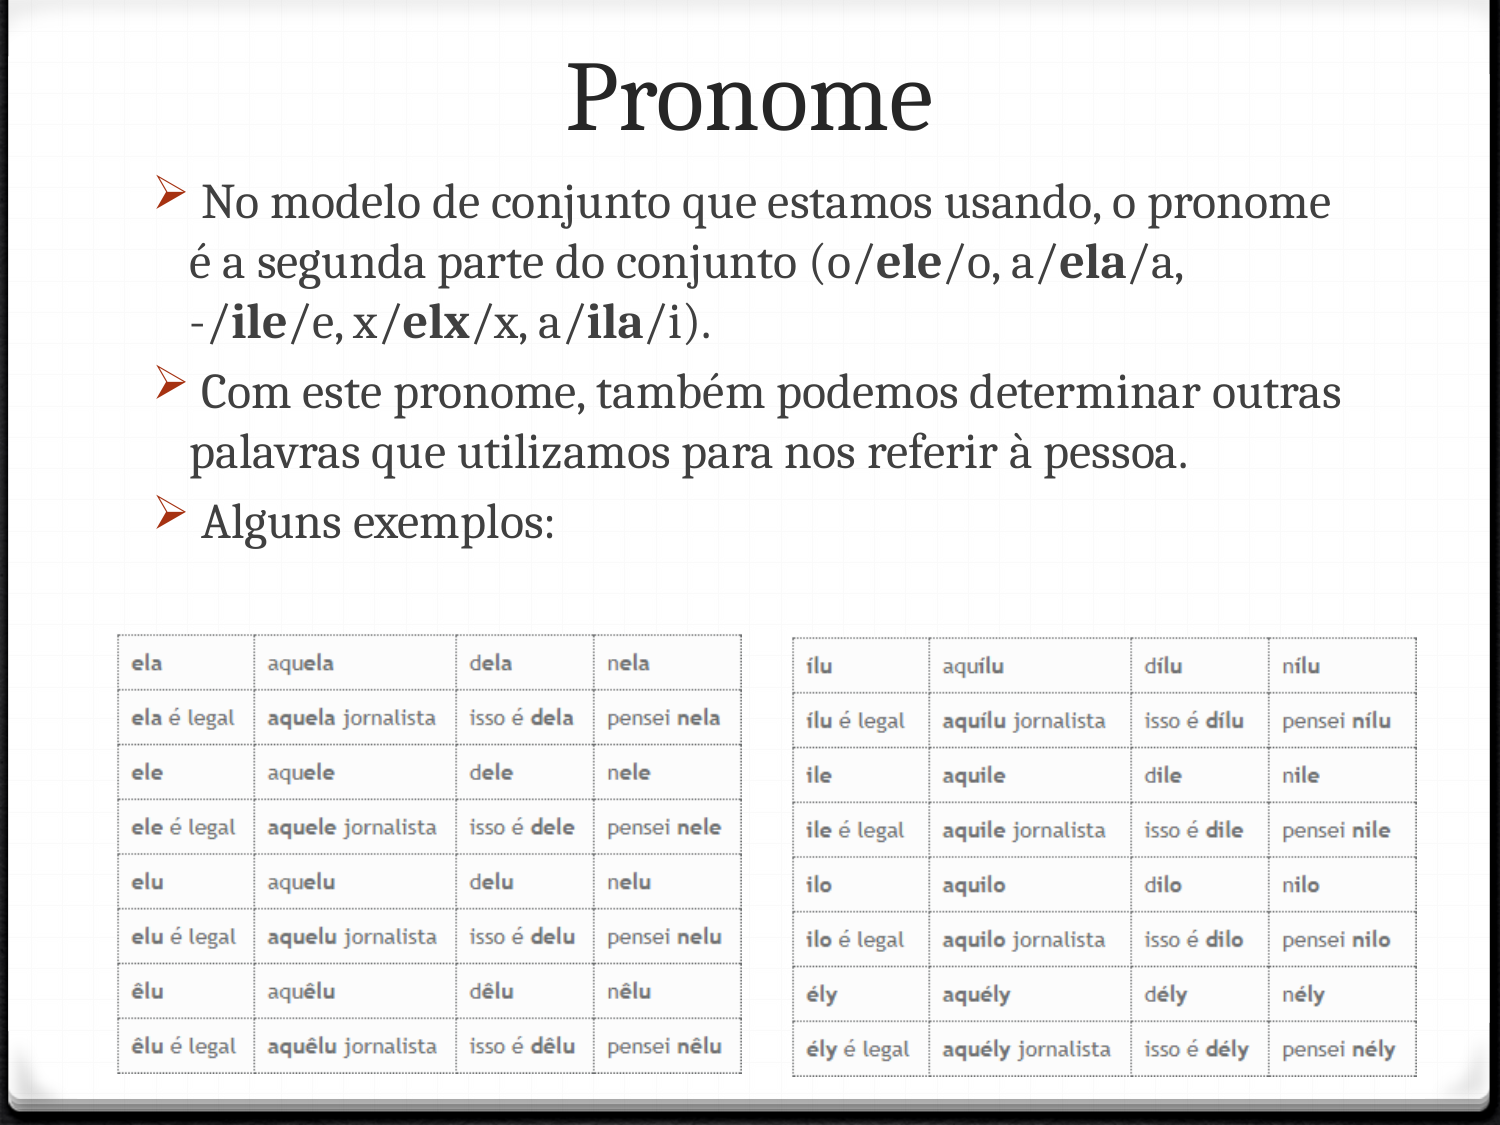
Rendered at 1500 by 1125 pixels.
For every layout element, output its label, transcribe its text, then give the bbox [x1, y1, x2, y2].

list No modelo de conjunto que estamos usando, o pronome é a segunda parte do conjunto (o/ele/o, a/ela/a, -/ile/e, x/elx/x, a/ila/i). Com este pronome, também podemos determinar outras palavras que utilizamos para nos referir à pessoa. Alguns exemplos: [137, 160, 1363, 809]
picture [0, 0, 1500, 1125]
title Pronome [90, 0, 1410, 209]
